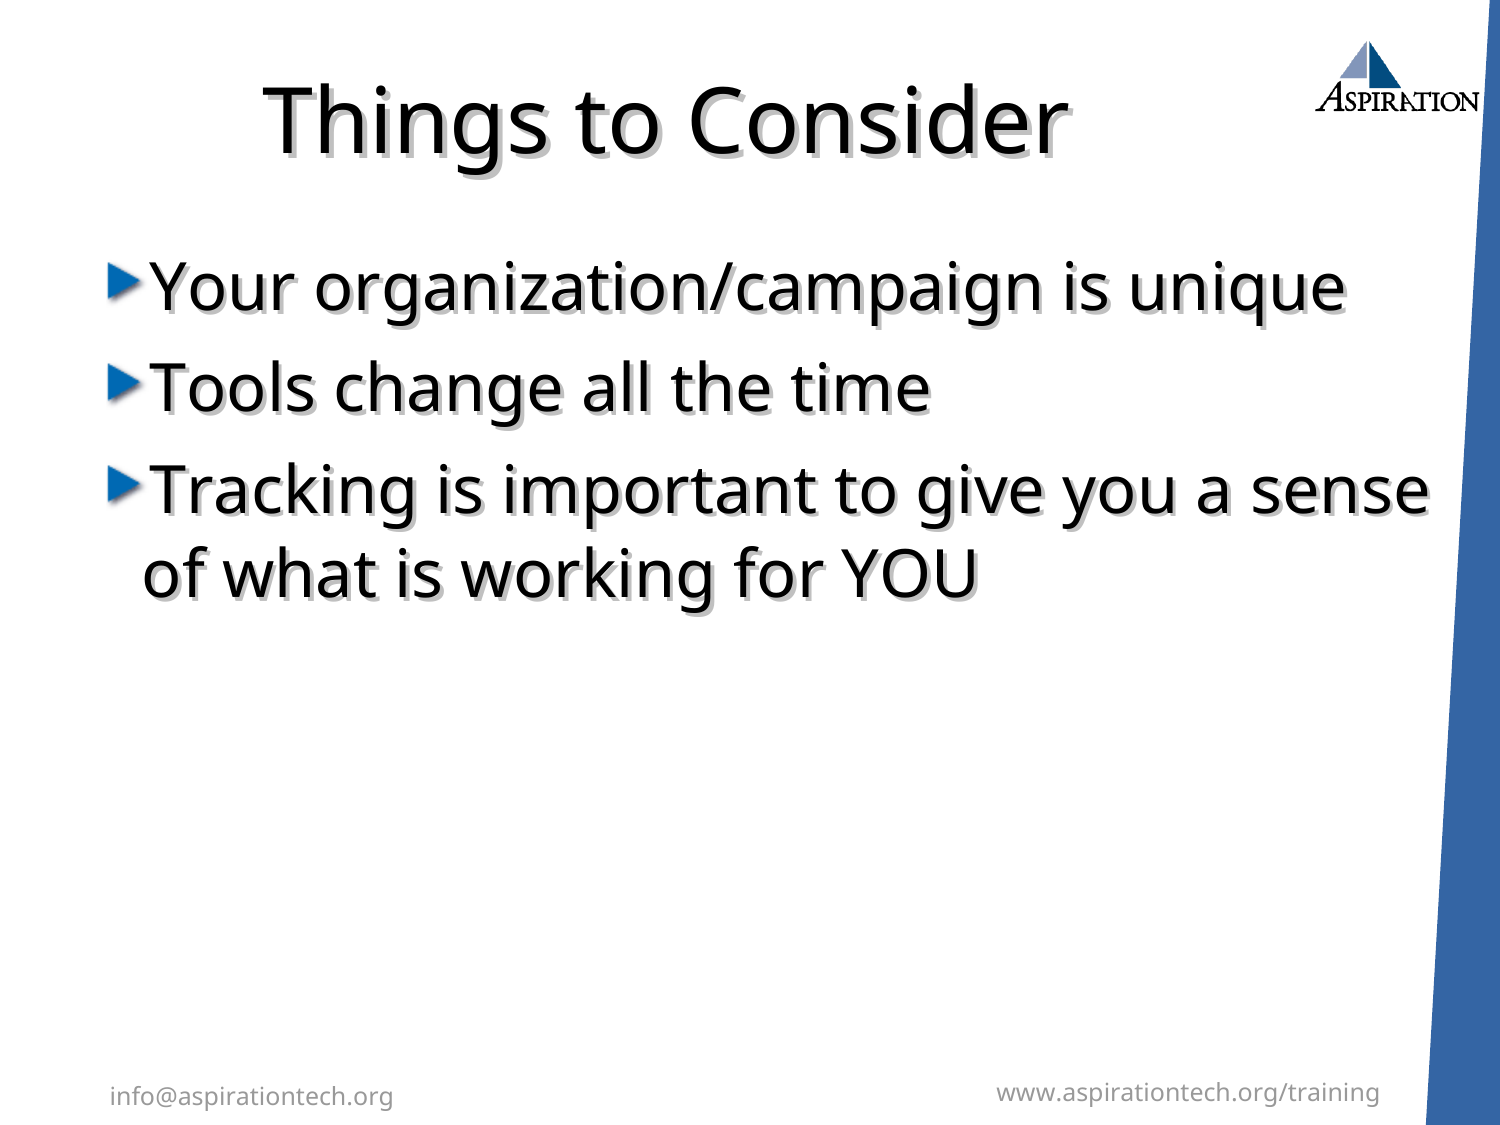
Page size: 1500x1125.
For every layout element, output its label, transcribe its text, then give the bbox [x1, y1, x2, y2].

list Your organization/campaign is unique Tools change all the time Tracking is important to give you a sense of what is working for YOU [49, 238, 1447, 892]
title Things to Consider [49, 19, 1284, 206]
picture [1315, 41, 1480, 120]
